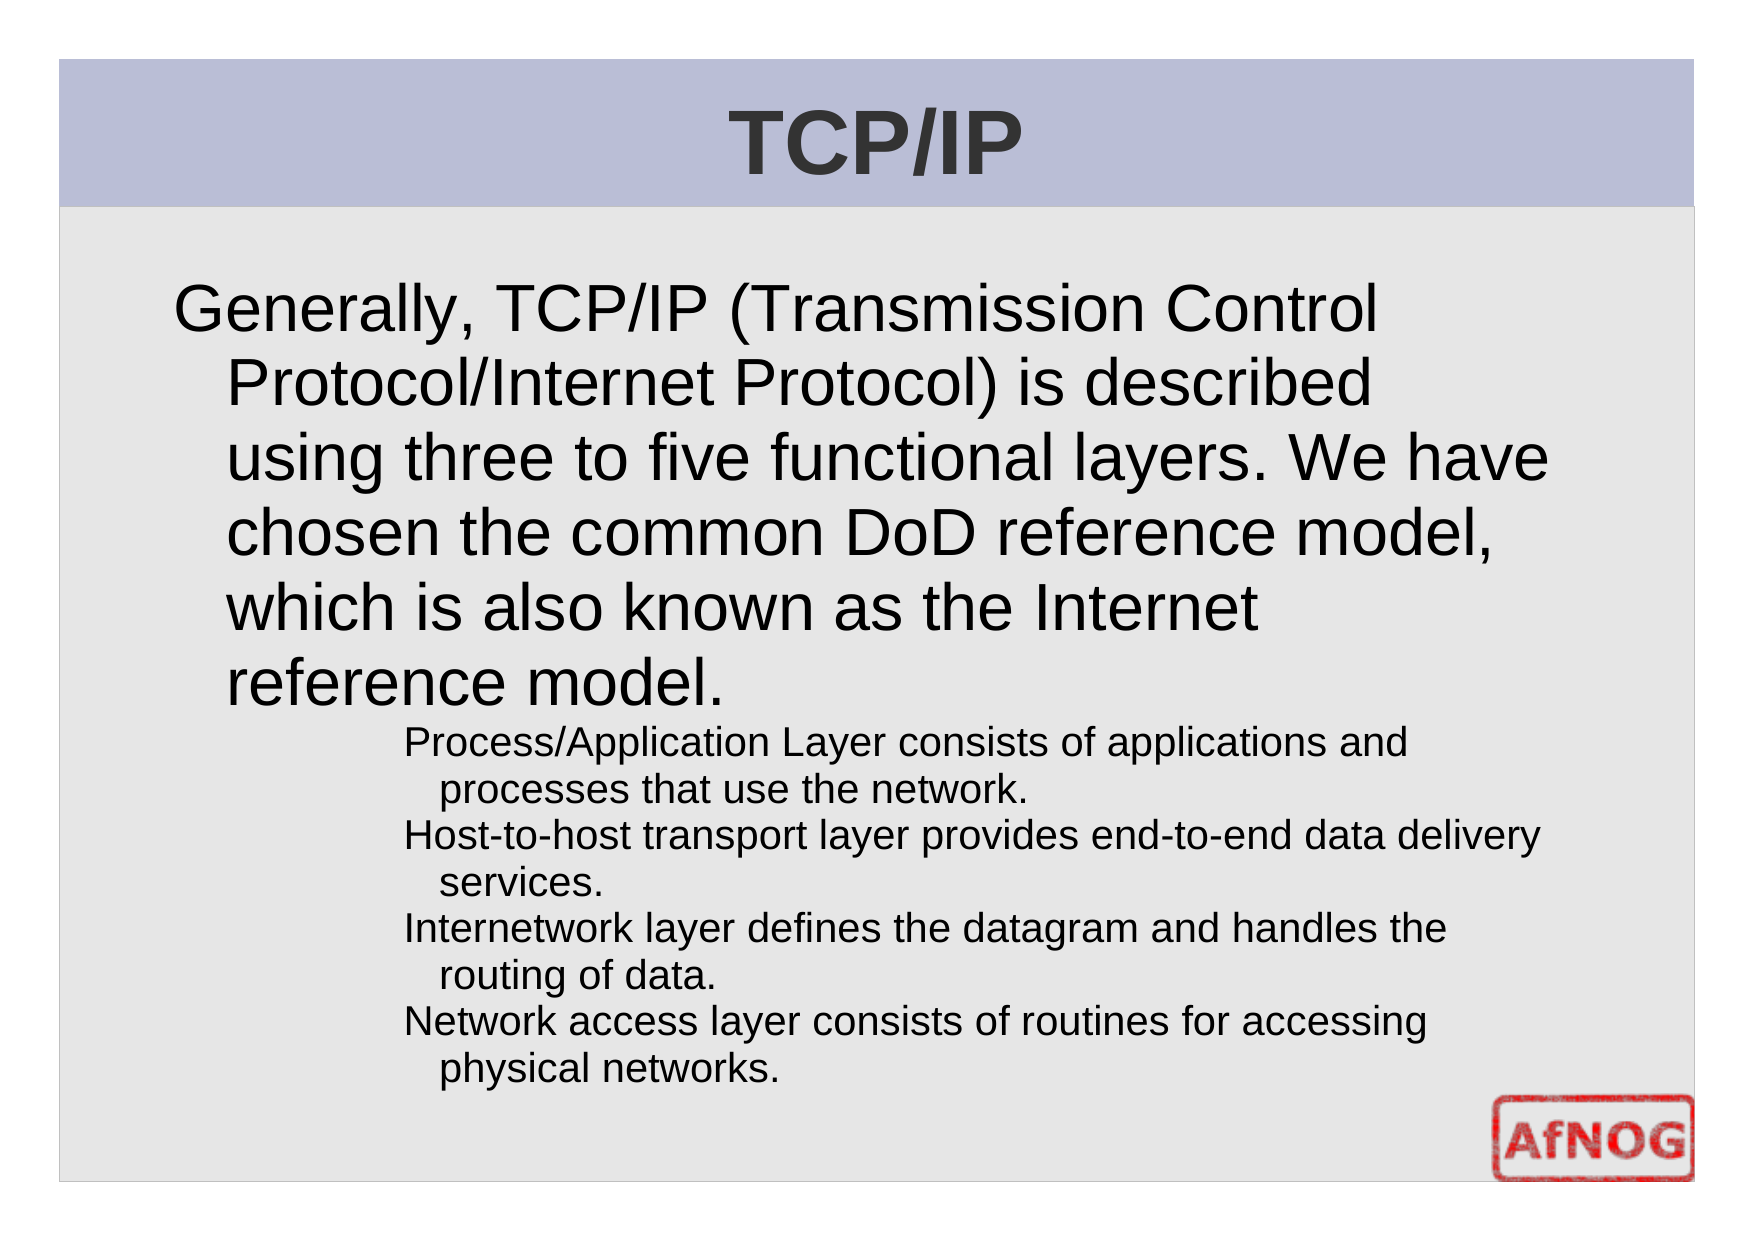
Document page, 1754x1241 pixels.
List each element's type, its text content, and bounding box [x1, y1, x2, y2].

list Generally, TCP/IP (Transmission Control Protocol/Internet Protocol) is described using three to five functional layers. We have chosen the common DoD reference model, which is also known as the Internet reference model. Process/Application Layer consists of applications and processes that use the network. Host-to-host transport layer provides end-to-end data delivery services. Internetwork layer defines the datagram and handles the routing of data. Network access layer consists of routines for accessing physical networks. [155, 270, 1553, 1116]
title TCP/IP [59, 48, 1695, 237]
picture [1490, 1092, 1695, 1182]
